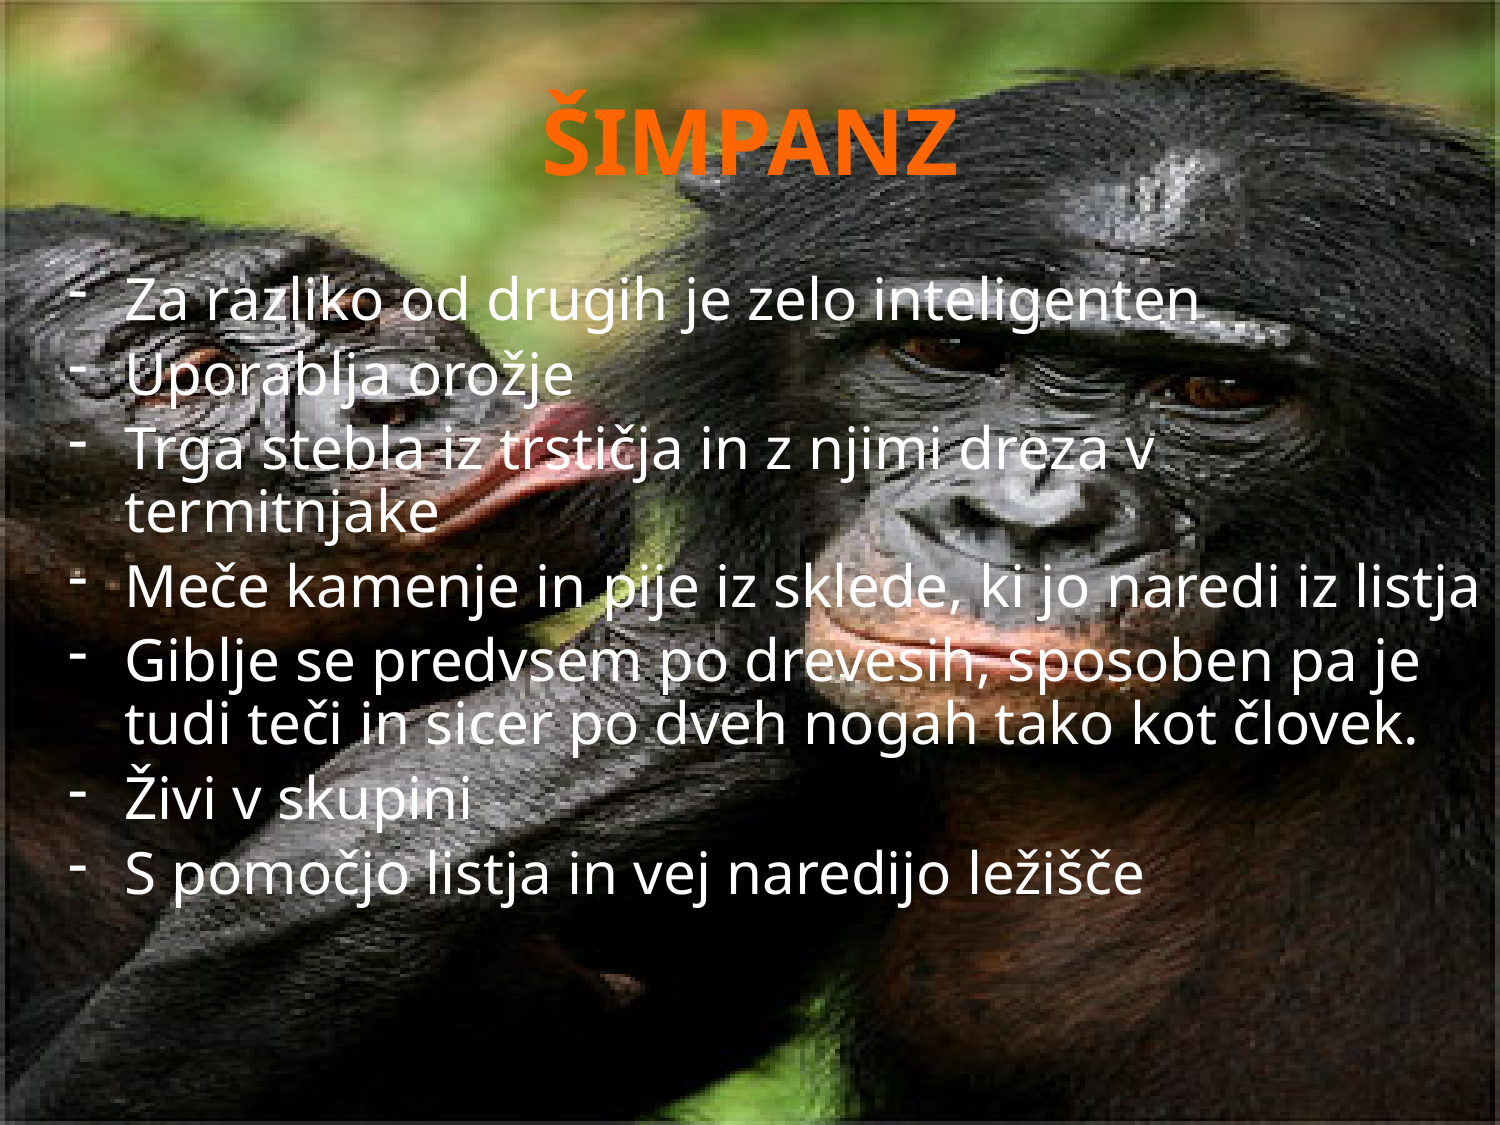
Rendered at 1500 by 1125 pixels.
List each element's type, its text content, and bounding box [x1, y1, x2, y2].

list Za razliko od drugih je zelo inteligenten Uporablja orožje Trga stebla iz trstičja in z njimi dreza v termitnjake Meče kamenje in pije iz sklede, ki jo naredi iz listja Giblje se predvsem po drevesih, sposoben pa je tudi teči in sicer po dveh nogah tako kot človek. Živi v skupini S pomočjo listja in vej naredijo ležišče [53, 262, 1500, 1047]
picture [0, 0, 1500, 1125]
title ŠIMPANZ [75, 45, 1425, 233]
